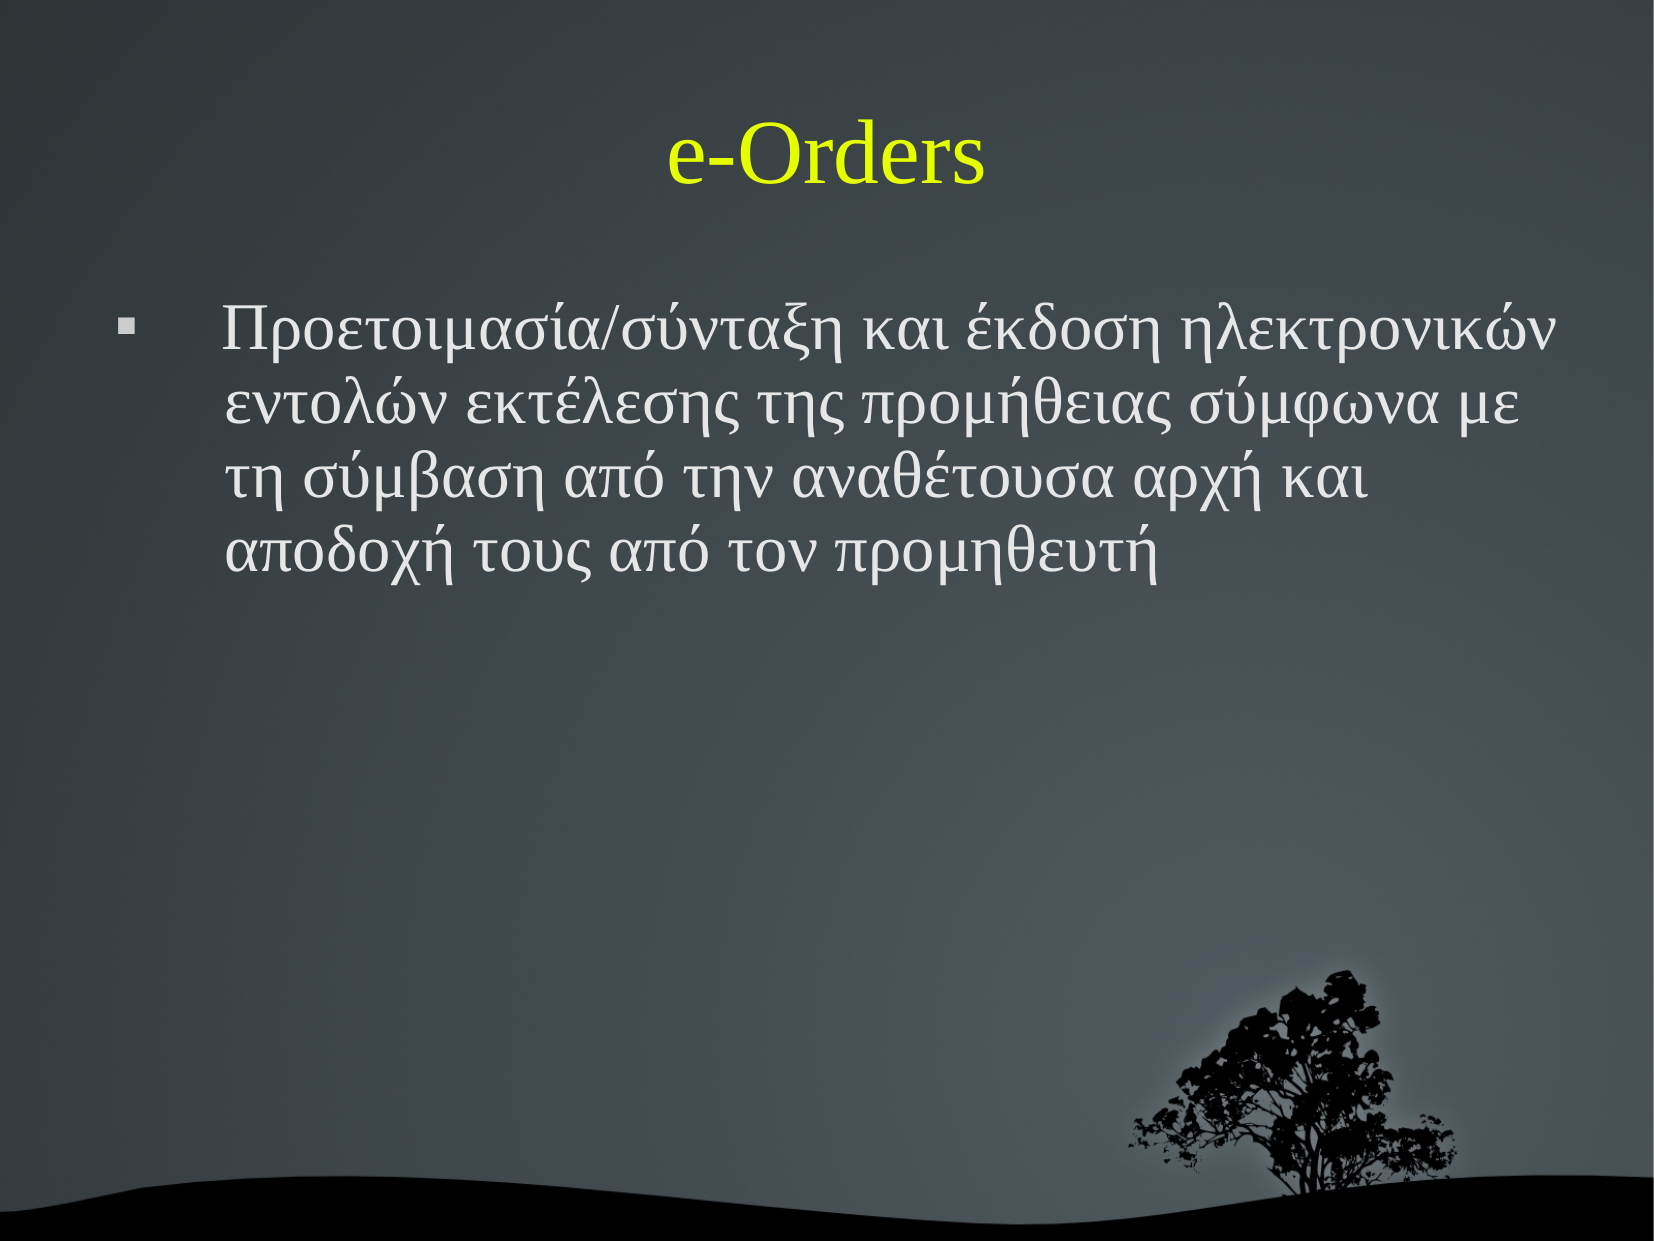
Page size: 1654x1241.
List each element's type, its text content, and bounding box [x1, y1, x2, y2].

list Προετοιμασία/σύνταξη και έκδοση ηλεκτρονικών εντολών εκτέλεσης της προμήθειας σύμφωνα με τη σύμβαση από την αναθέτουσα αρχή και αποδοχή τους από τον προμηθευτή [82, 290, 1571, 1094]
title e-Orders [82, 56, 1571, 250]
picture [0, 0, 1654, 1241]
